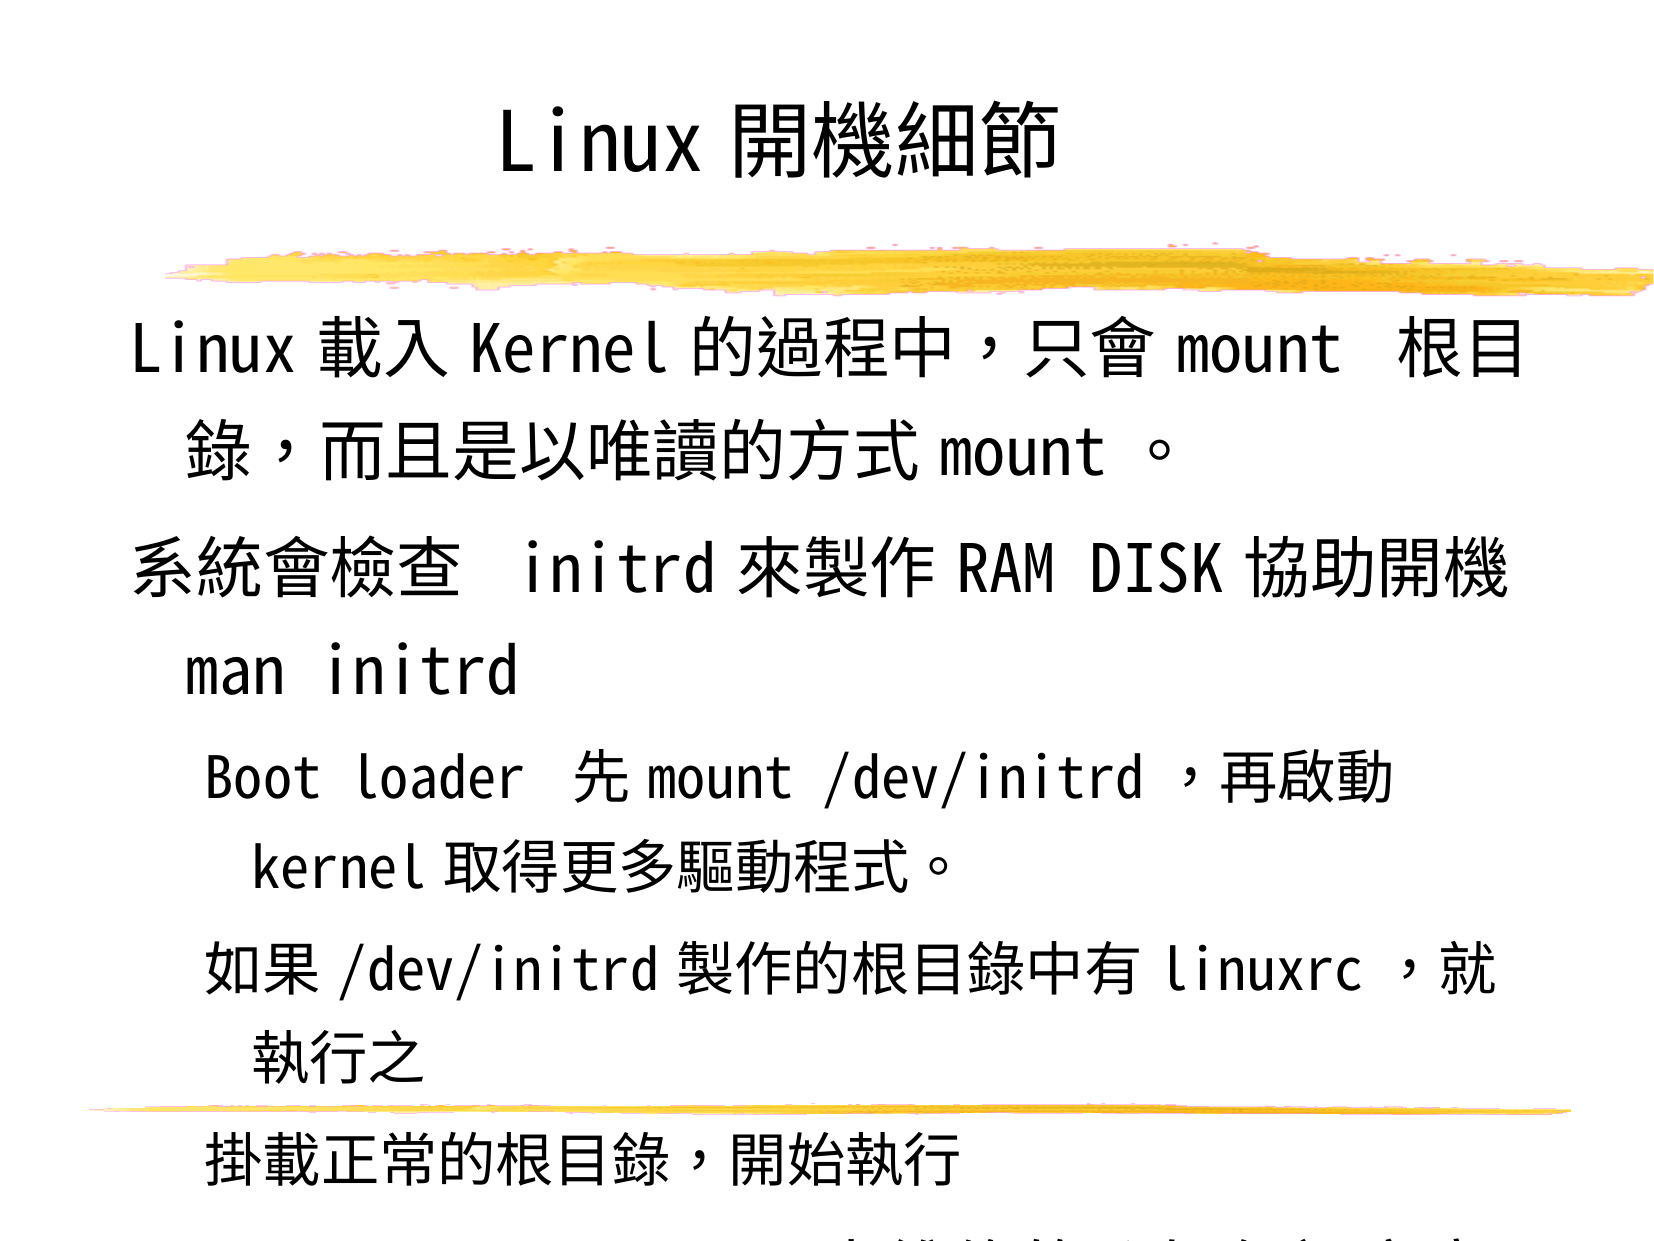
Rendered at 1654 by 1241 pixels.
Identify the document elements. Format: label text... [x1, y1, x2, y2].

picture [165, 237, 1654, 308]
title Linux開機細節 [76, 28, 1482, 236]
list Linux載入Kernel的過程中，只會mount 根目錄，而且是以唯讀的方式mount。 系統會檢查 initrd來製作RAM DISK協助開機 man initrd Boot loader 先mount /dev/initrd，再啟動 kernel取得更多驅動程式。 如果/dev/initrd製作的根目錄中有linuxrc，就執行之 掛載正常的根目錄，開始執行 Single User Mode是用來維修的(如何設定密碼？） [129, 289, 1536, 1089]
picture [82, 1102, 1571, 1117]
